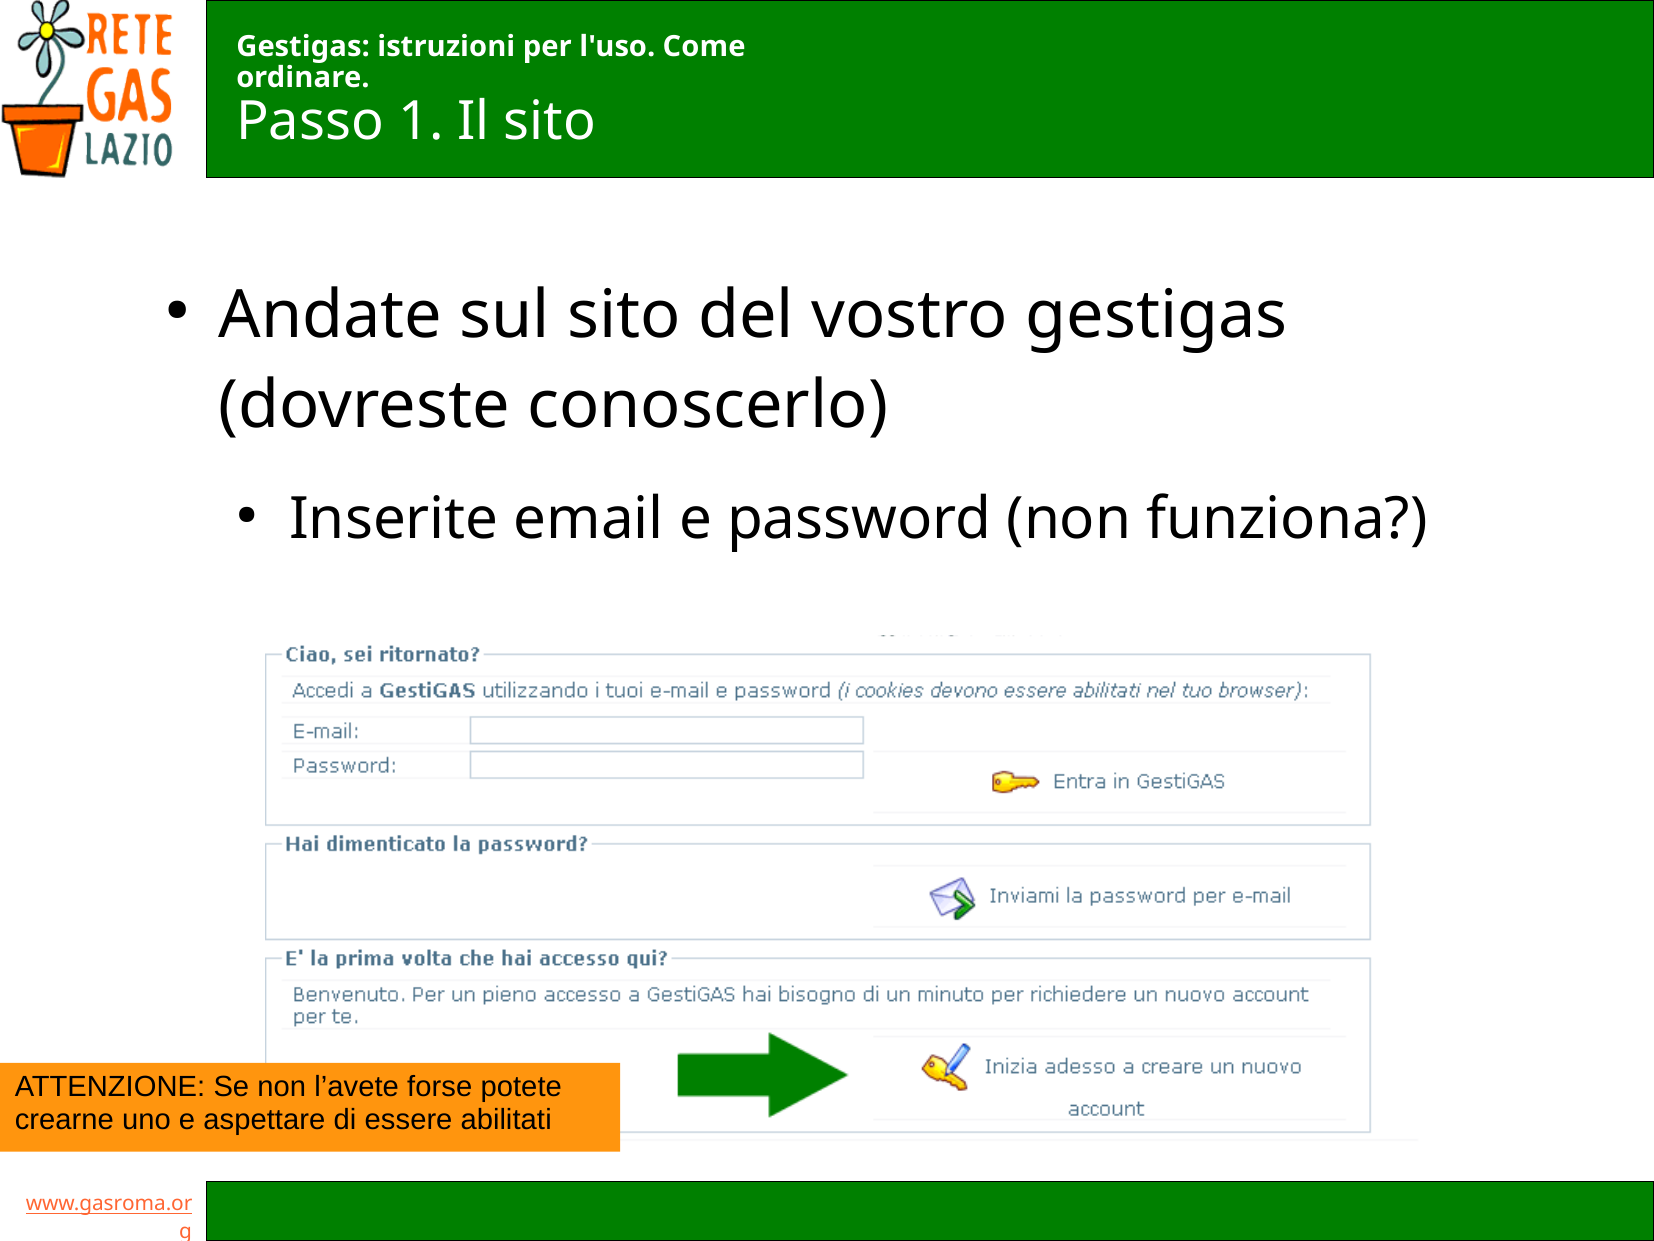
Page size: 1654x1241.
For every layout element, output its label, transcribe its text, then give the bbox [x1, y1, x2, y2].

text_box ATTENZIONE: Se non l’avete forse potete crearne uno e aspettare di essere abilitati [0, 1062, 621, 1152]
picture [265, 635, 1426, 1152]
title Passo 1. Il sito [236, 59, 1577, 178]
list Andate sul sito del vostro gestigas (dovreste conoscerlo) Inserite email e password (non funziona?) [147, 265, 1571, 1094]
picture [0, 0, 178, 178]
